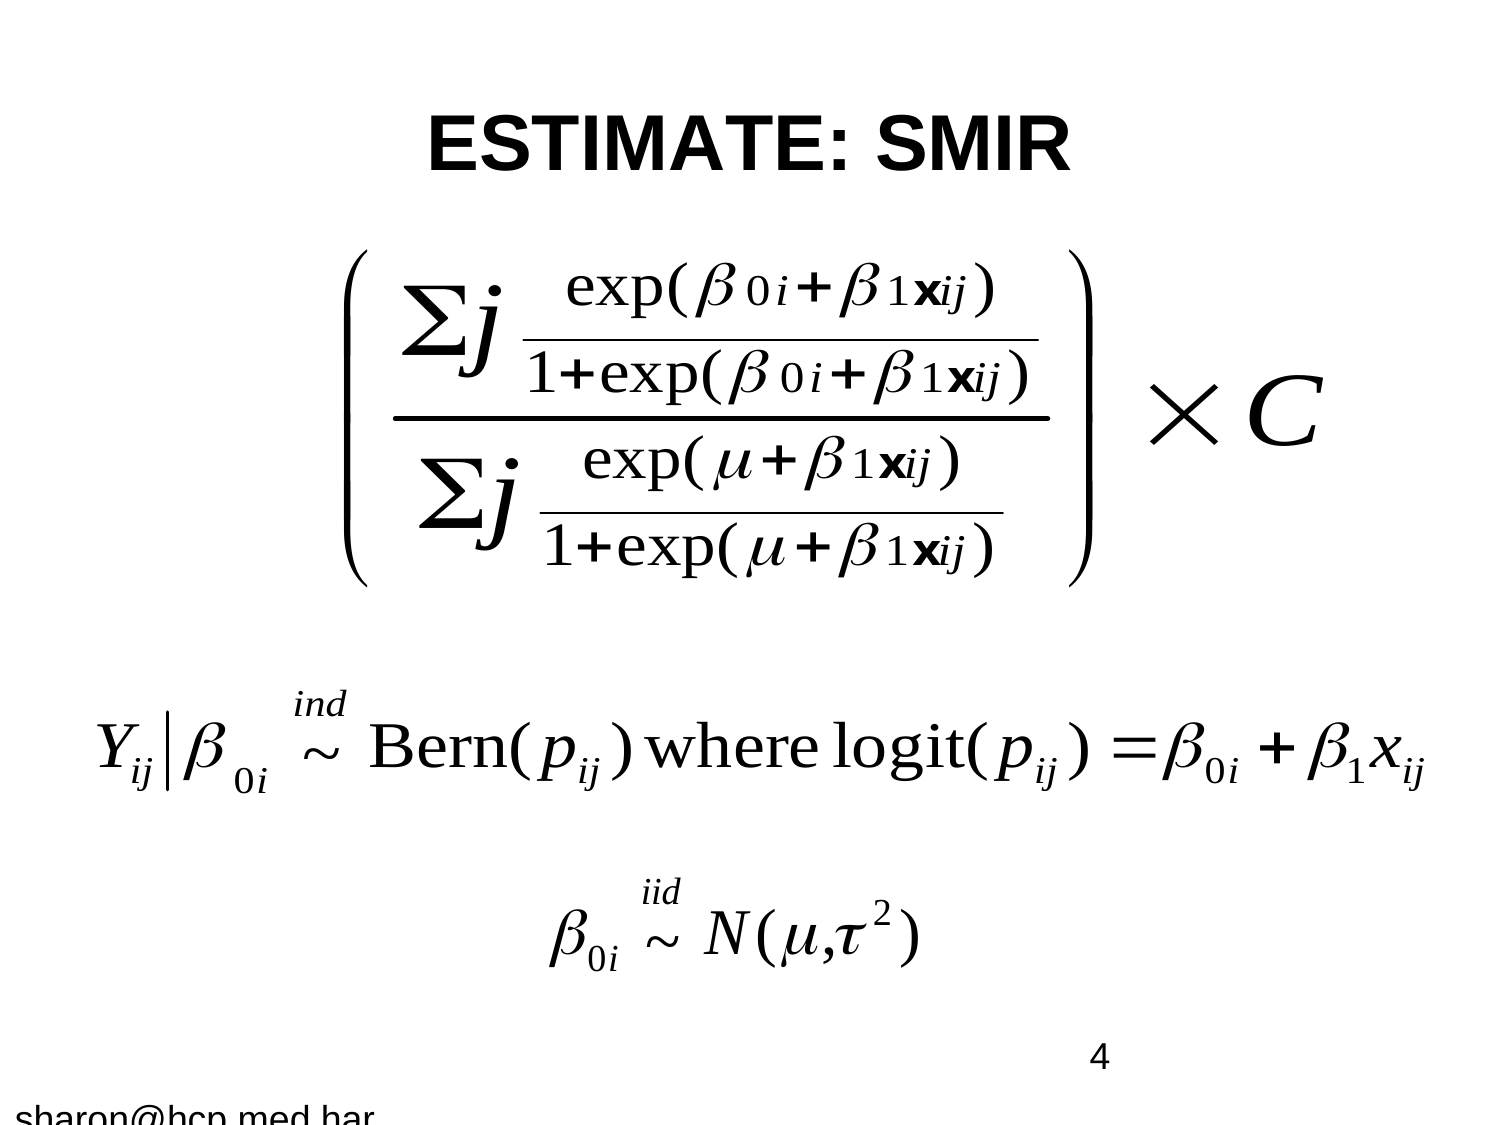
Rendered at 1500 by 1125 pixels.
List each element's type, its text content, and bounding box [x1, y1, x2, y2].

table_header [75, 262, 737, 621]
chart [537, 862, 935, 988]
chart [87, 675, 1438, 806]
chart [225, 224, 1351, 613]
title ESTIMATE: SMIR [75, 45, 1426, 233]
